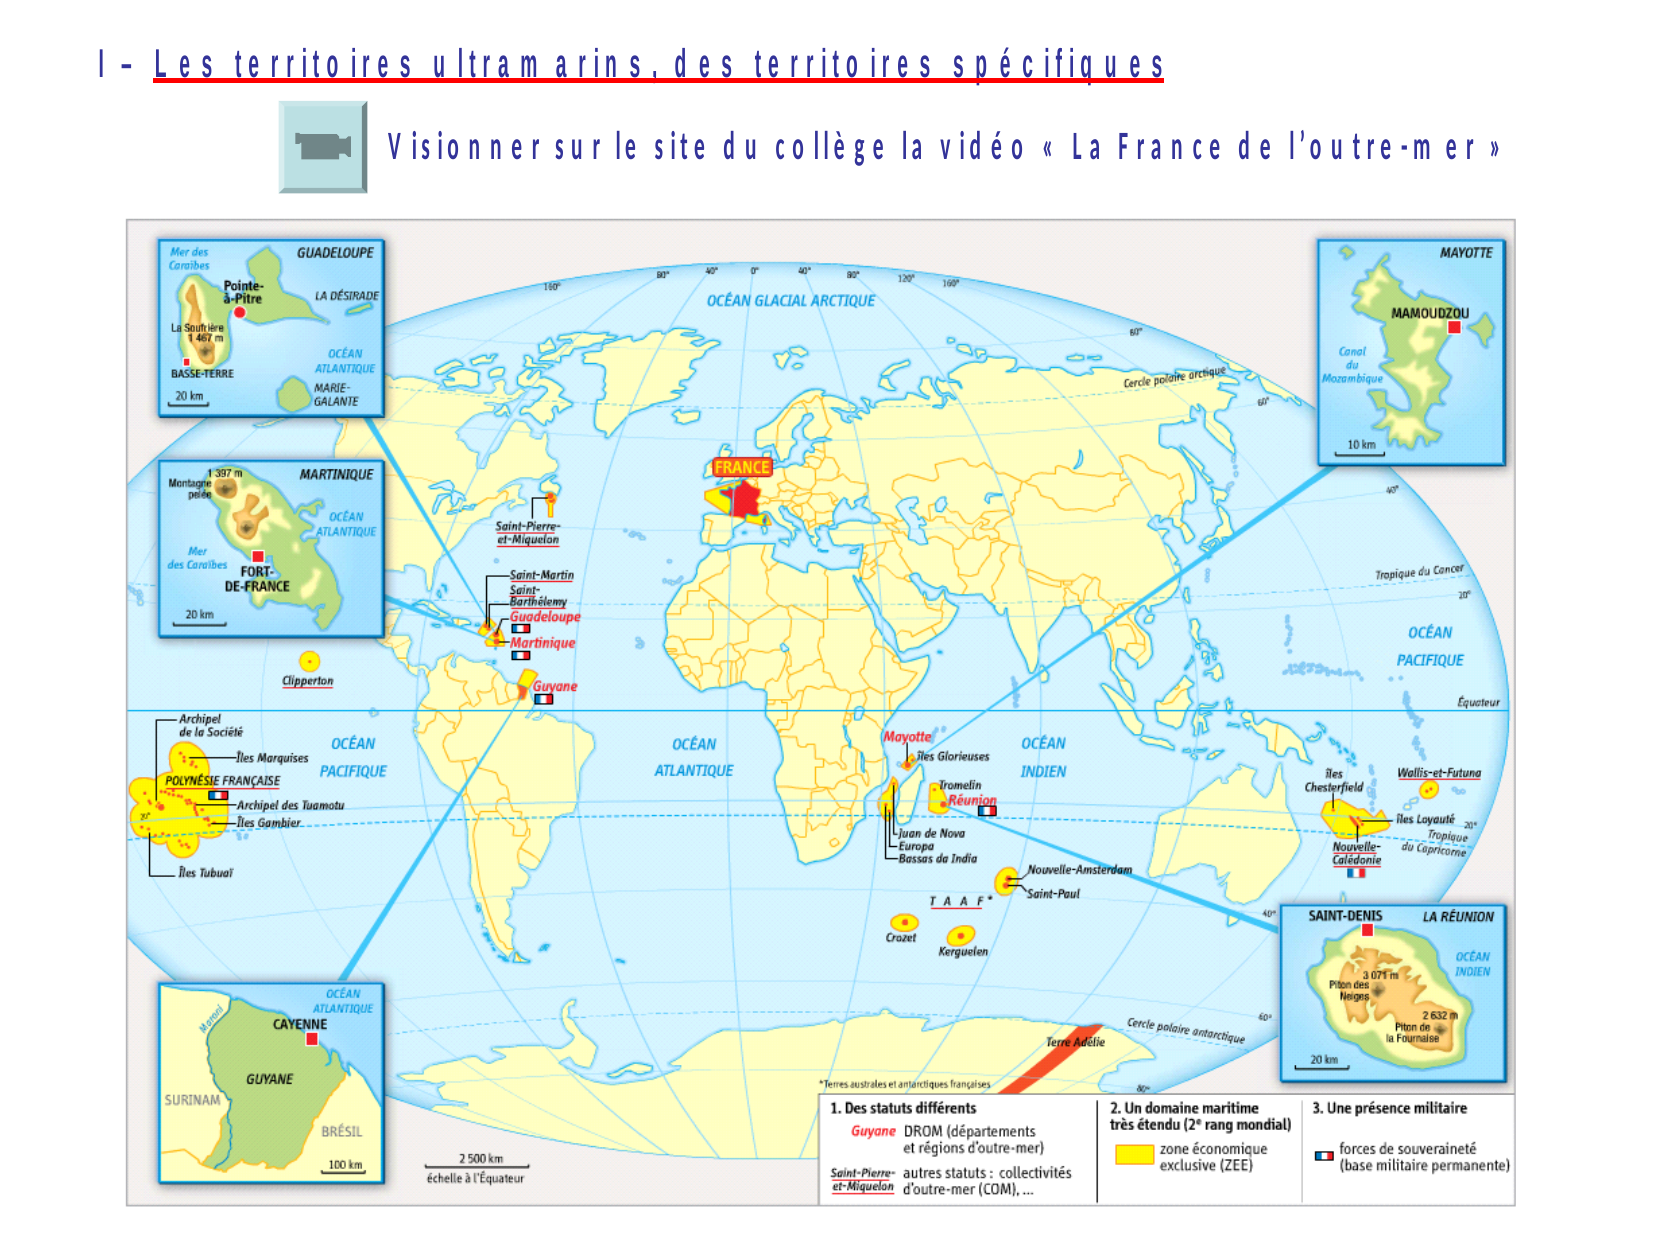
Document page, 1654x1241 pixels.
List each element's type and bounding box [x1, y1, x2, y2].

picture [82, 30, 1560, 1212]
